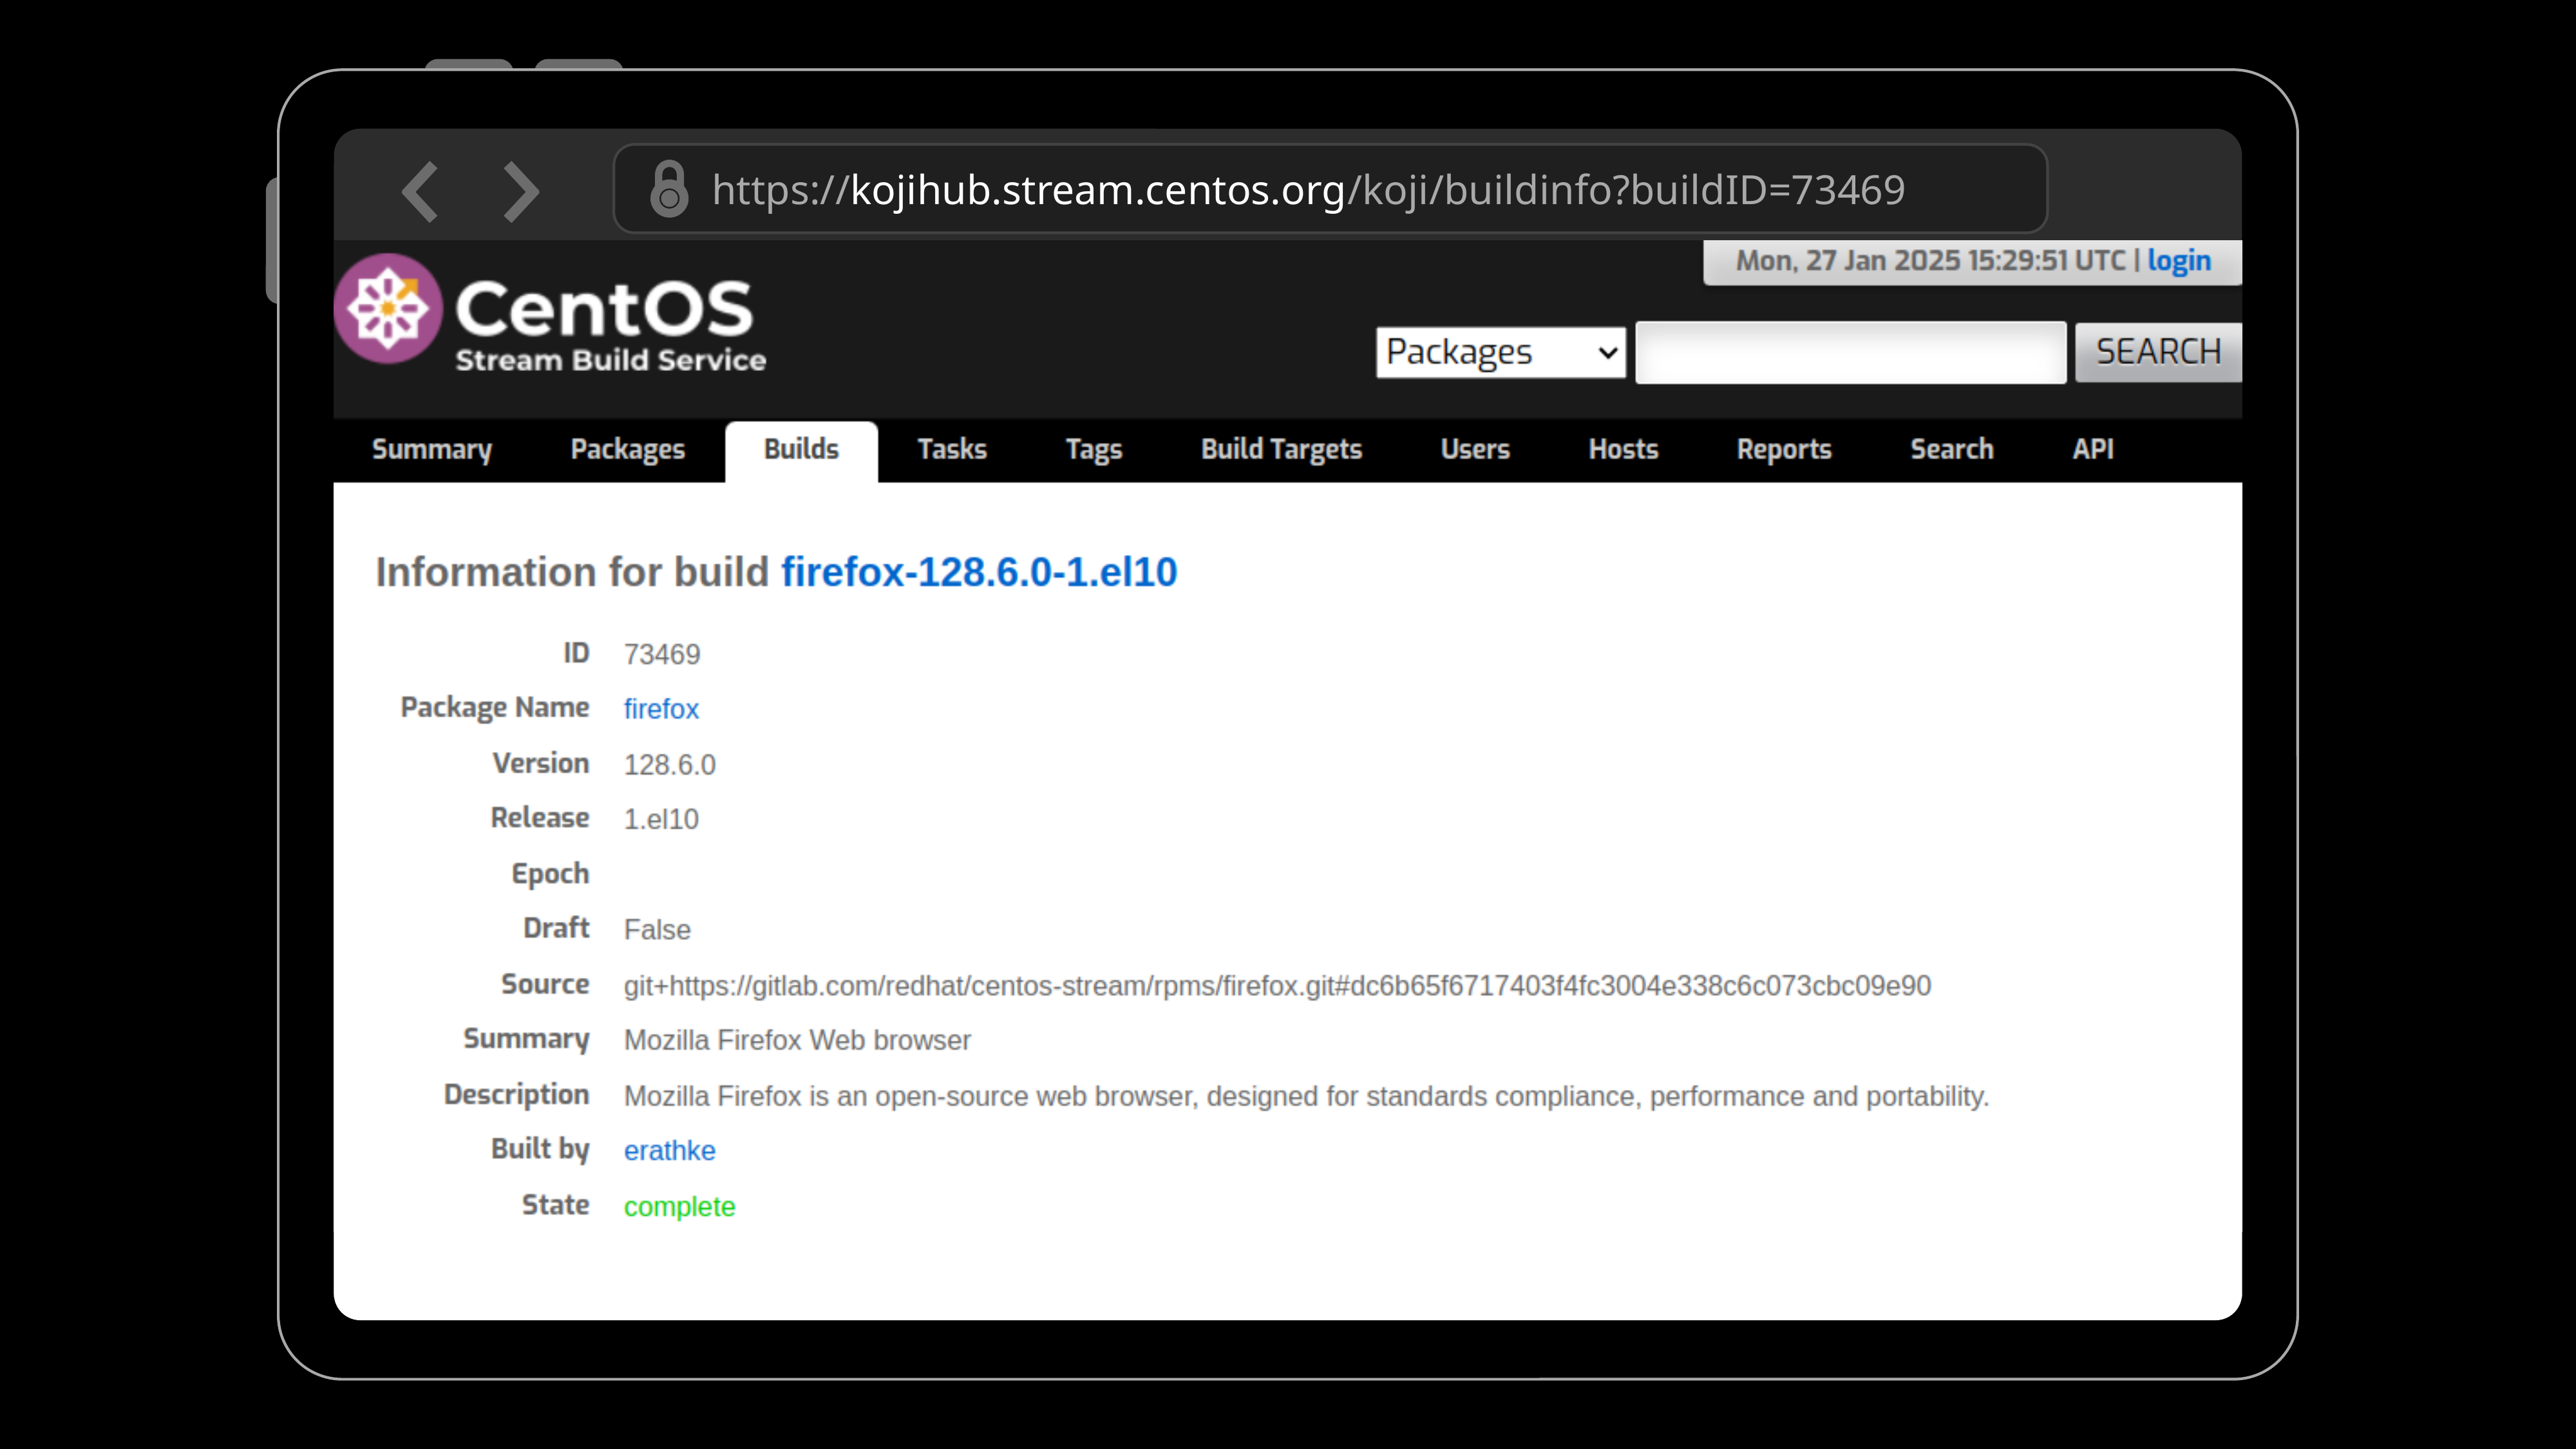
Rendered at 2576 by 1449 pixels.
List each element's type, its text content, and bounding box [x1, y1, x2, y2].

text_box https://kojihub.stream.centos.org/koji/buildinfo?buildID=73469 [706, 158, 1981, 218]
picture [334, 240, 2242, 1232]
text_box [265, 59, 2298, 1379]
